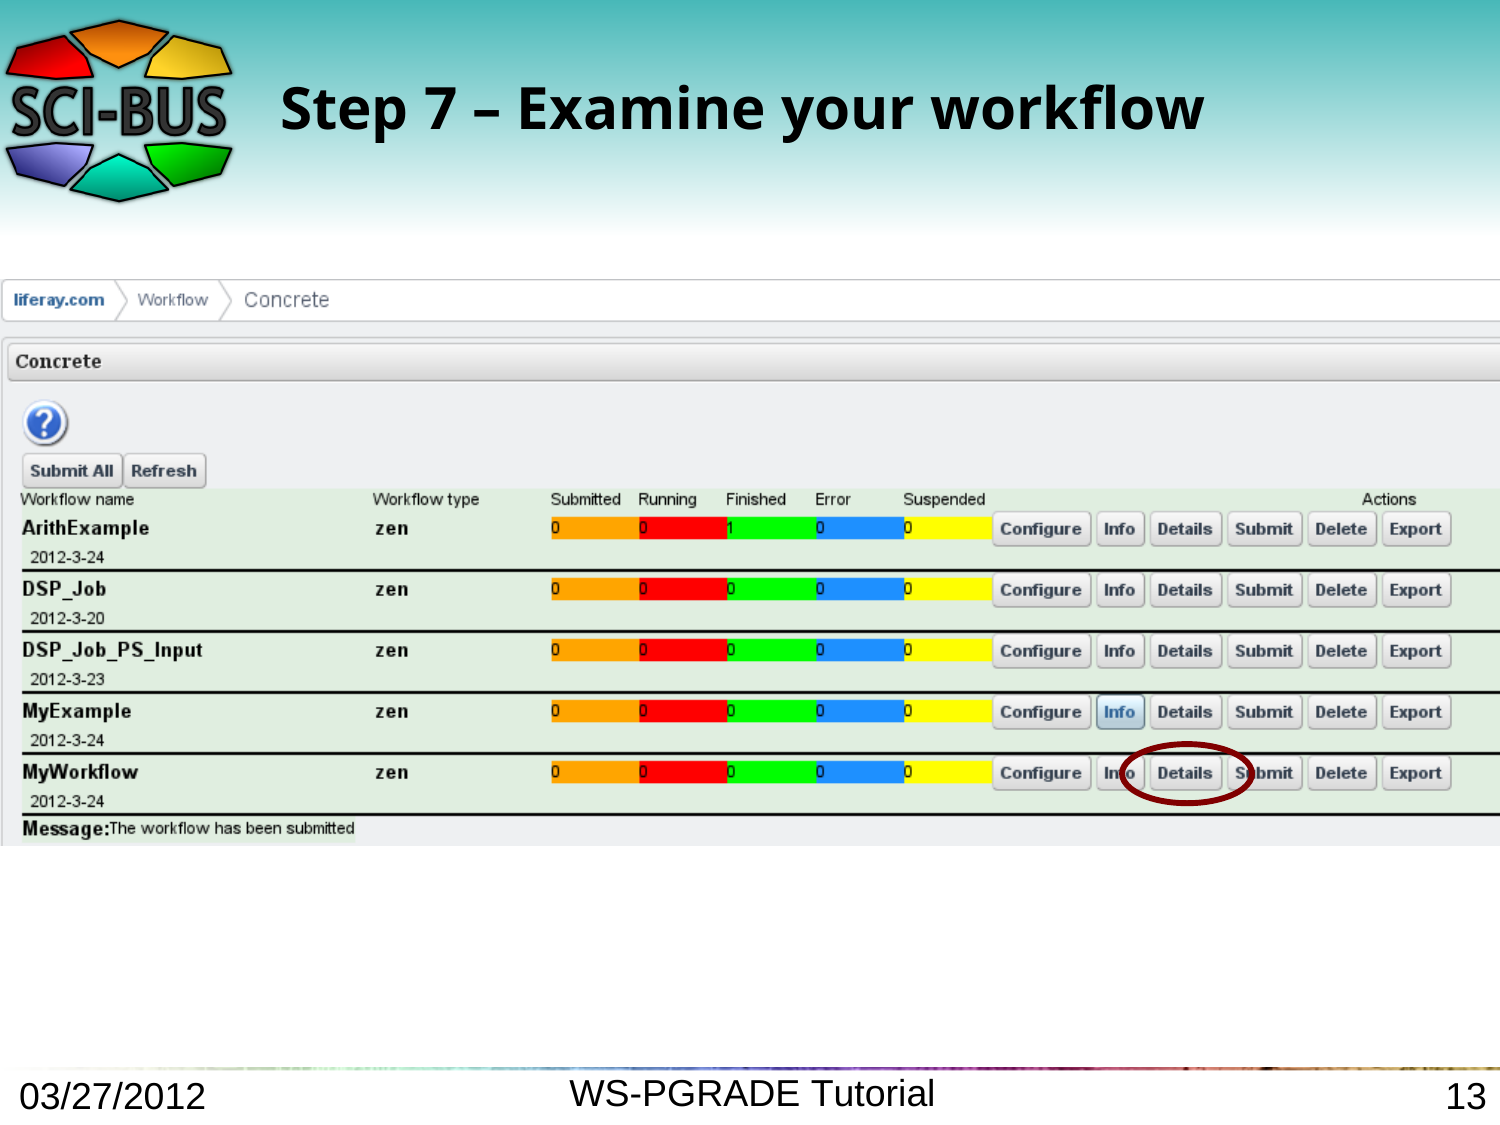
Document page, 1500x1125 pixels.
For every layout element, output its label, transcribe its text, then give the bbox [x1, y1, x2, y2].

picture [0, 279, 1500, 846]
picture [0, 15, 237, 207]
title Step 7 – Examine your workflow [265, 29, 1477, 183]
picture [0, 1067, 1500, 1125]
